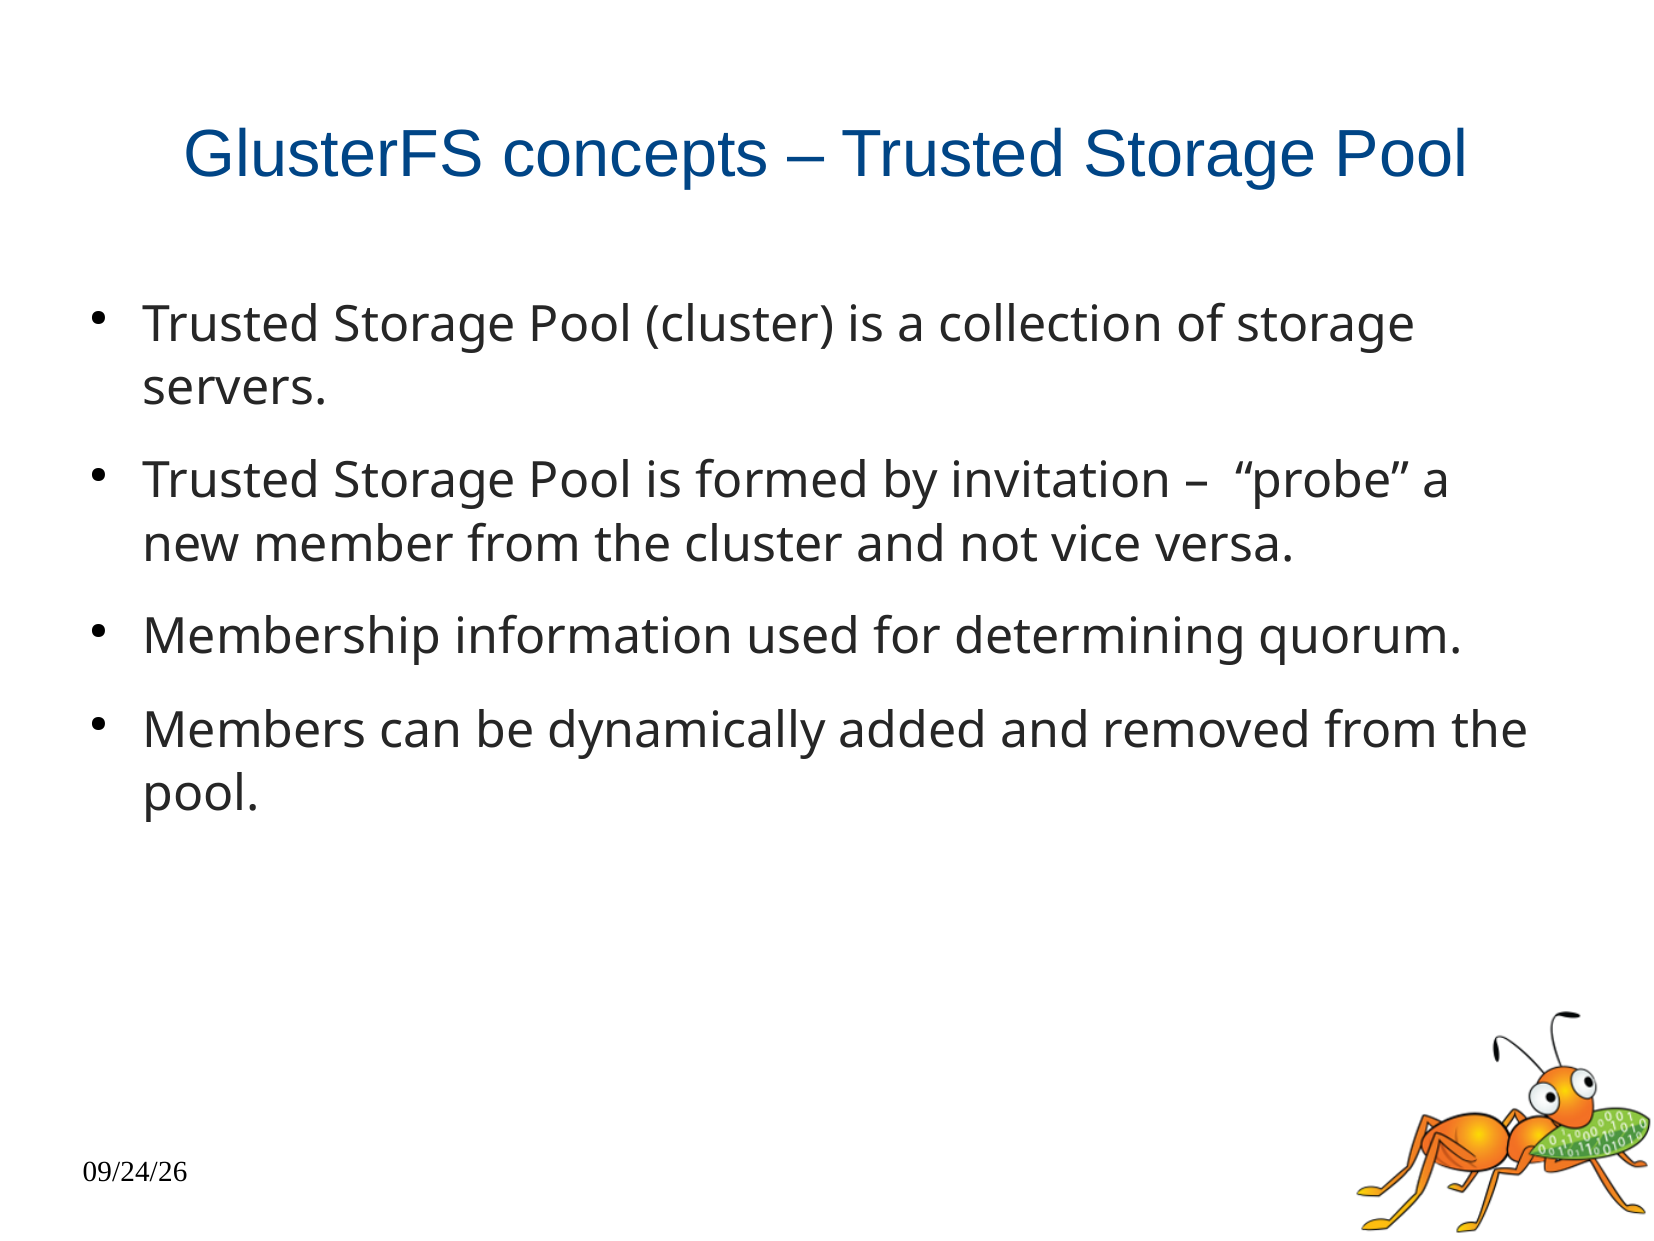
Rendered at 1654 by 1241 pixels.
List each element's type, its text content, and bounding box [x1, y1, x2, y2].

picture [1353, 1009, 1654, 1235]
title GlusterFS concepts – Trusted Storage Pool [82, 49, 1571, 257]
list Trusted Storage Pool (cluster) is a collection of storage servers. Trusted Storage Pool is formed by invitation – “probe” a new member from the cluster and not vice versa. Membership information used for determining quorum. Members can be dynamically added and removed from the pool. [71, 290, 1561, 1010]
